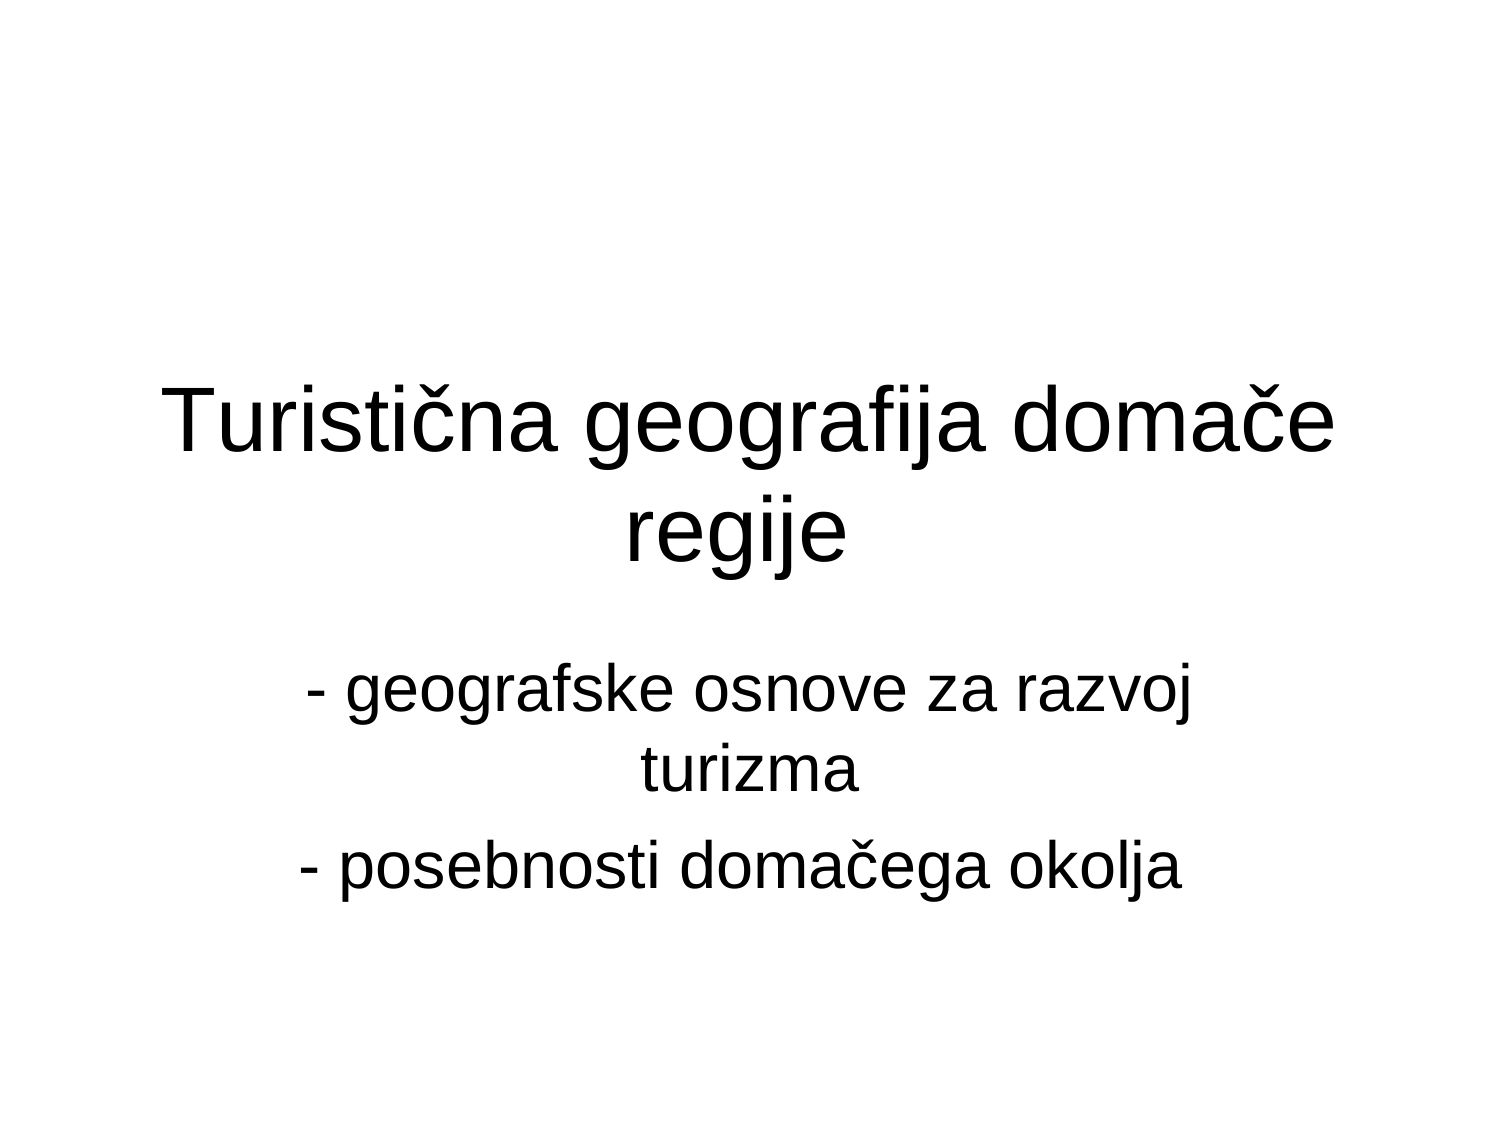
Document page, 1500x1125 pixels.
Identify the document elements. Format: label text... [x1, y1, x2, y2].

title Turistična geografija domače regije [112, 349, 1388, 591]
subtitle - geografske osnove za razvoj turizma - posebnosti domačega okolja [225, 637, 1276, 926]
